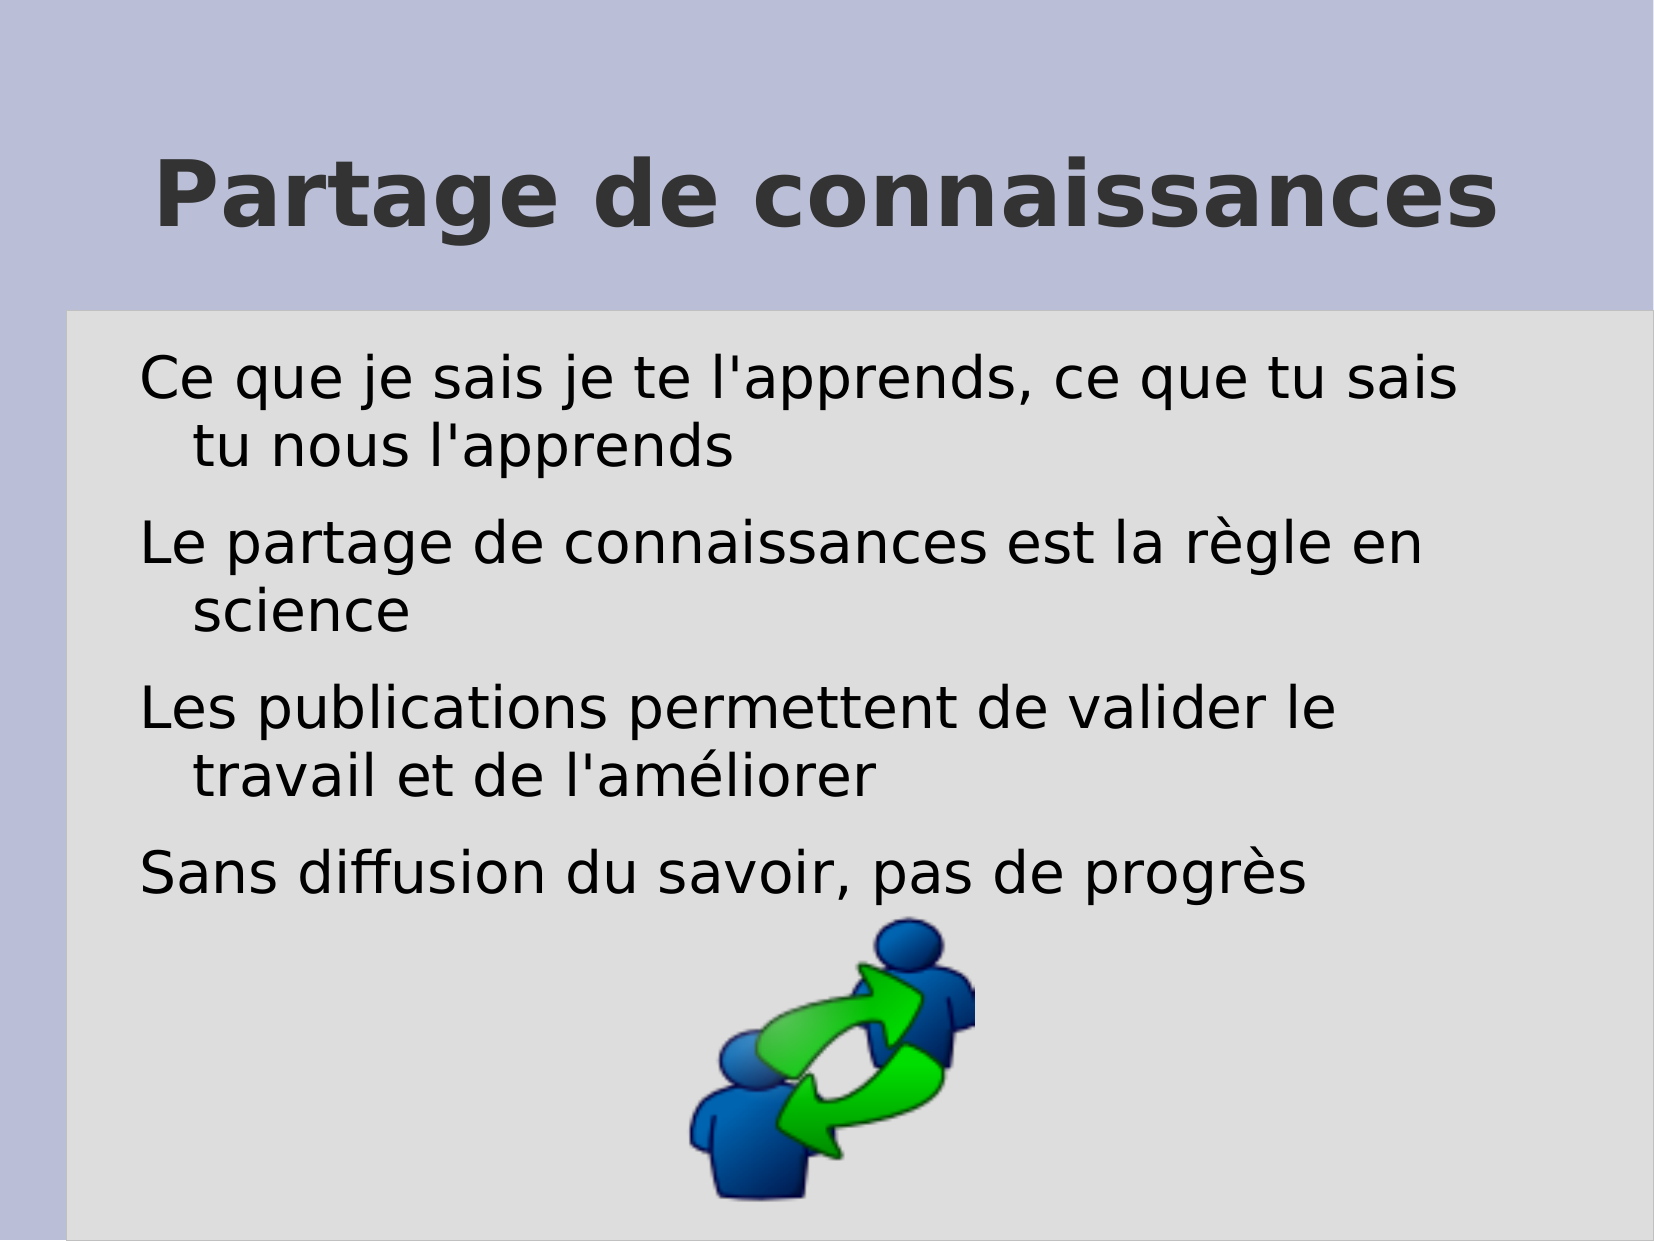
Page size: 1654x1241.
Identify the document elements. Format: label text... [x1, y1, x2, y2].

list Ce que je sais je te l'apprends, ce que tu sais tu nous l'apprends Le partage de connaissances est la règle en science Les publications permettent de valider le travail et de l'améliorer Sans diffusion du savoir, pas de progrès [121, 344, 1534, 1127]
picture [679, 909, 975, 1205]
title Partage de connaissances [121, 91, 1534, 299]
